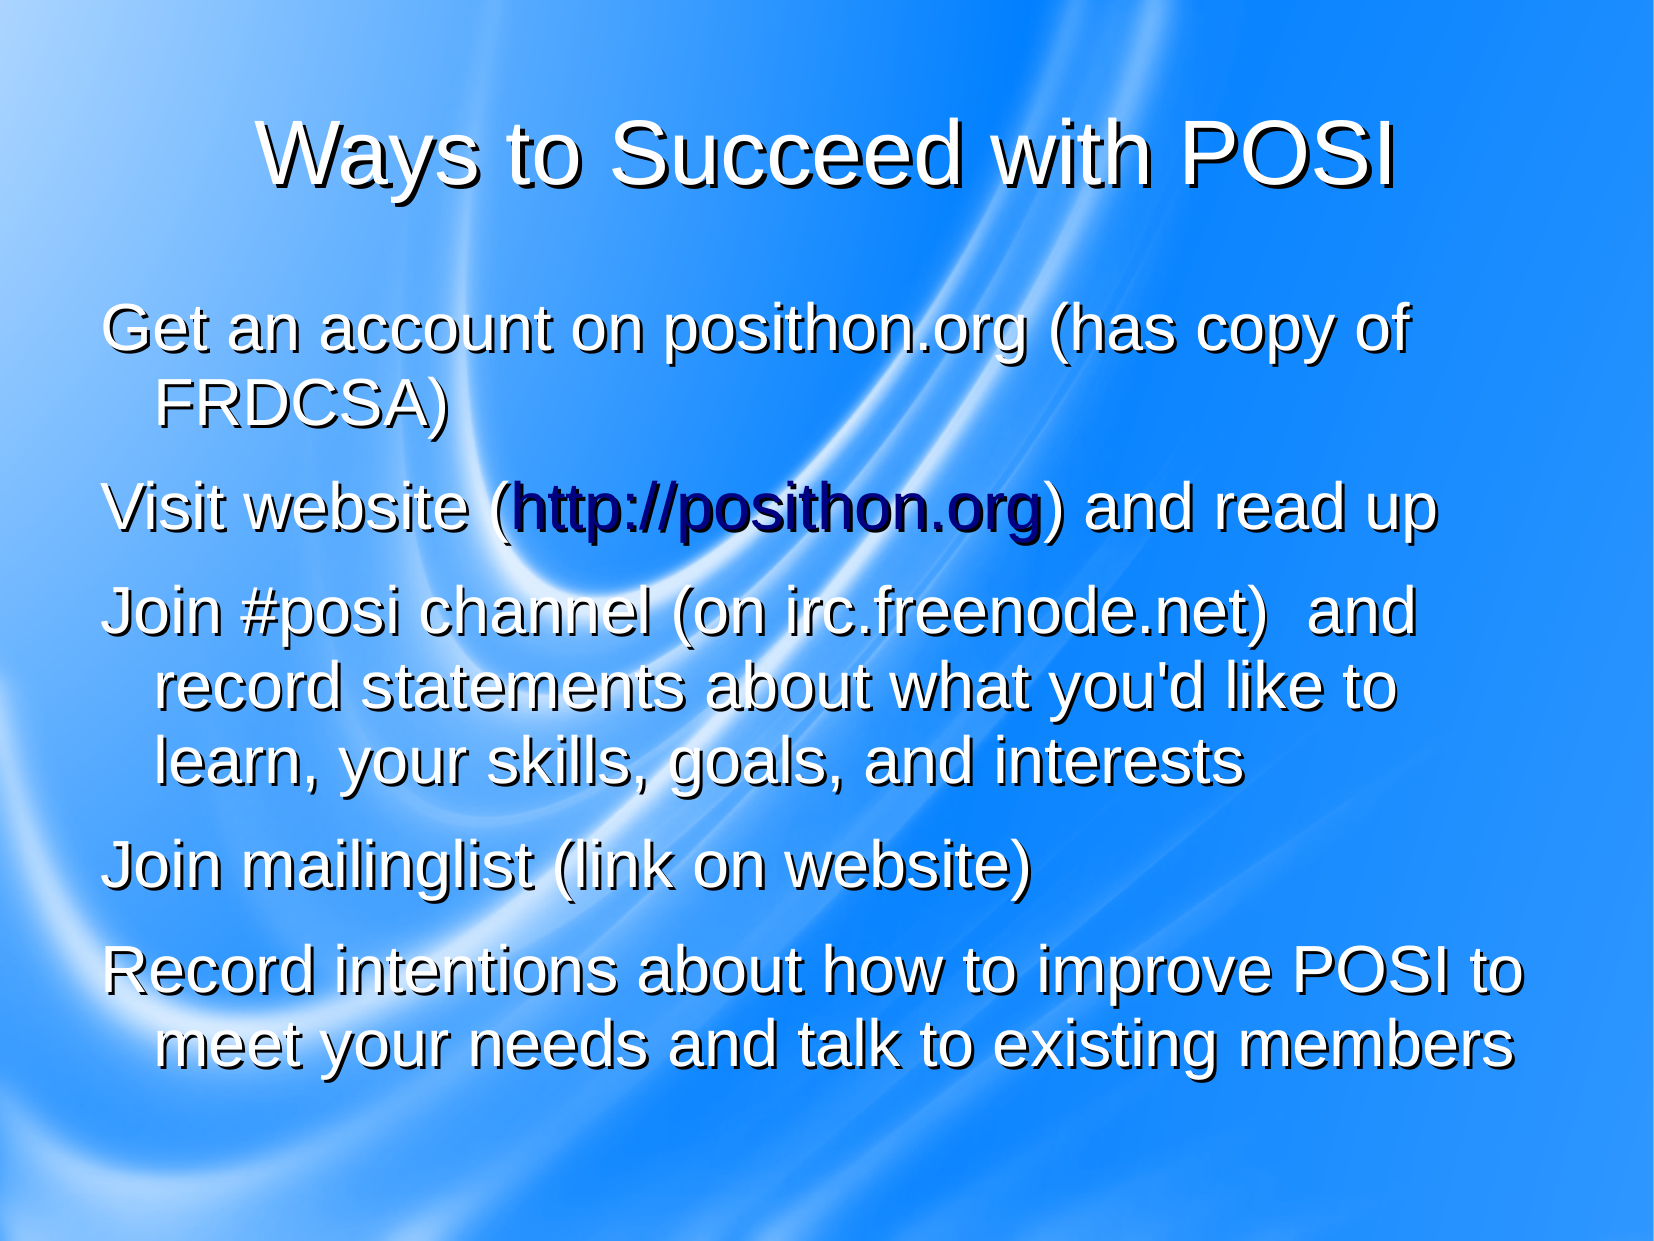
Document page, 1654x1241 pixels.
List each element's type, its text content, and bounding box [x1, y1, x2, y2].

picture [0, 0, 1654, 1241]
list Get an account on posithon.org (has copy of FRDCSA) Visit website (http://posithon.org) and read up Join #posi channel (on irc.freenode.net) and record statements about what you'd like to learn, your skills, goals, and interests Join mailinglist (link on website) Record intentions about how to improve POSI to meet your needs and talk to existing members [82, 290, 1571, 1156]
title Ways to Succeed with POSI [82, 56, 1571, 250]
